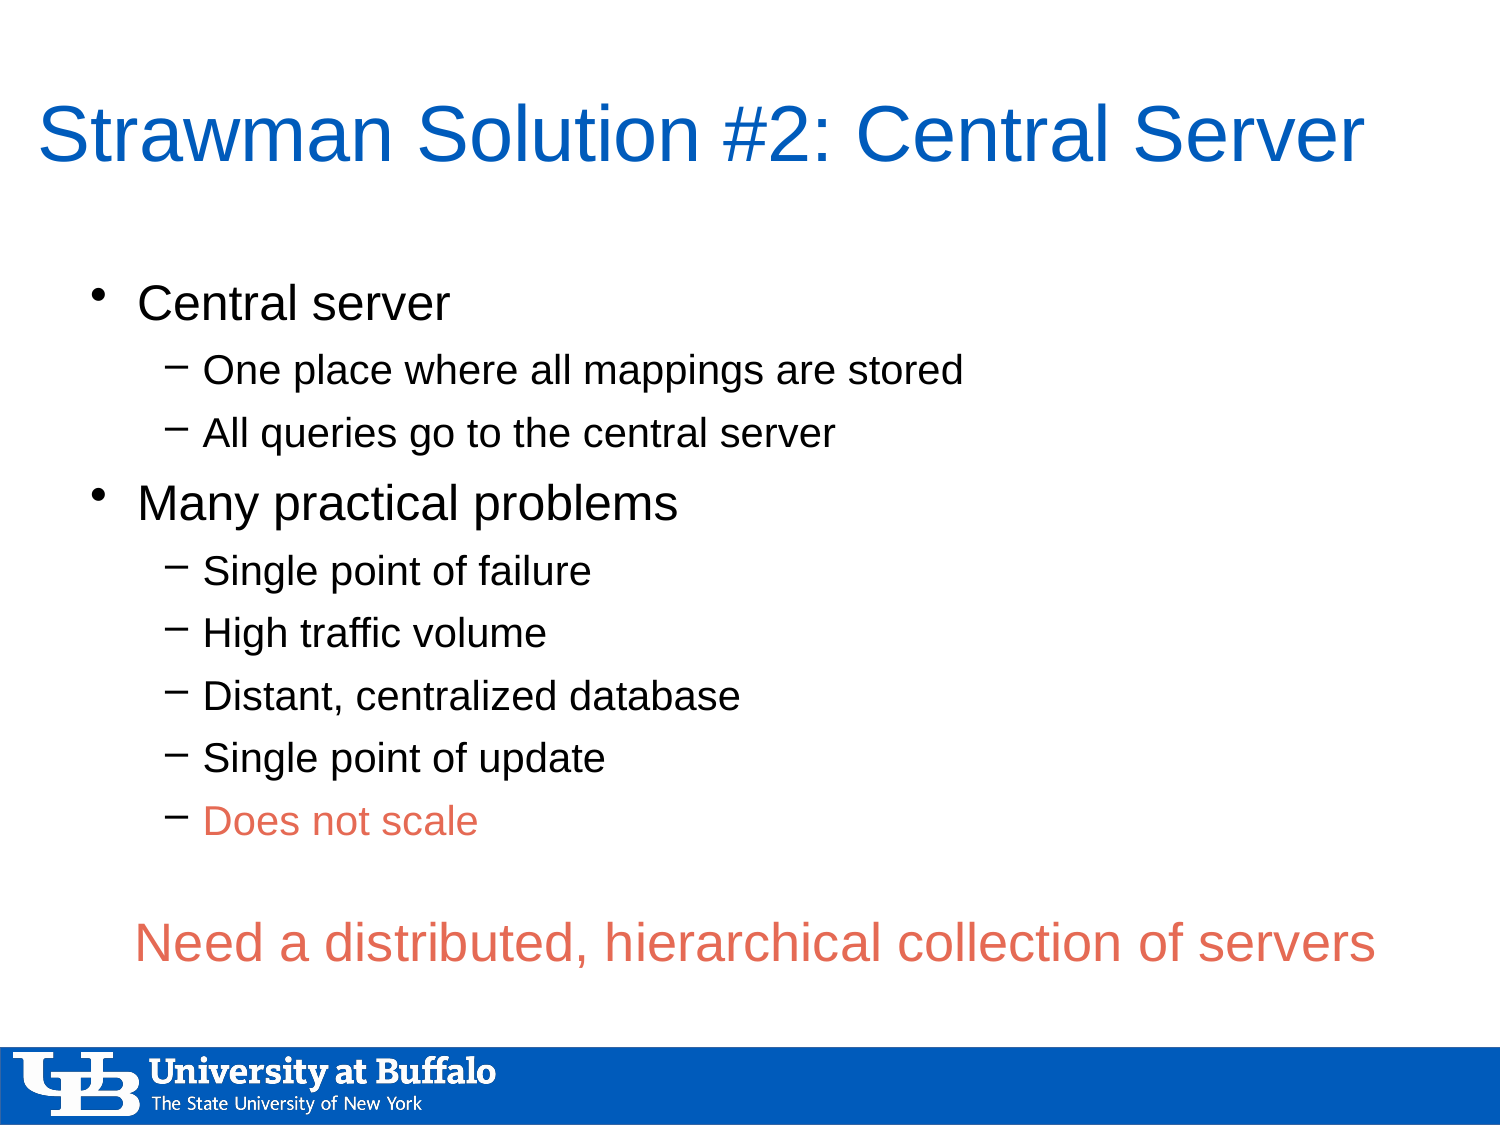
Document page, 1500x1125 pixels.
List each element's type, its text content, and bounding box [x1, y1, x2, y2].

title Strawman Solution #2: Central Server [37, 40, 1388, 228]
text_box Need a distributed, hierarchical collection of servers [120, 899, 1394, 980]
list Central server One place where all mappings are stored All queries go to the central server Many practical problems Single point of failure High traffic volume Distant, centralized database Single point of update Does not scale [75, 263, 1425, 916]
picture [13, 1052, 496, 1116]
